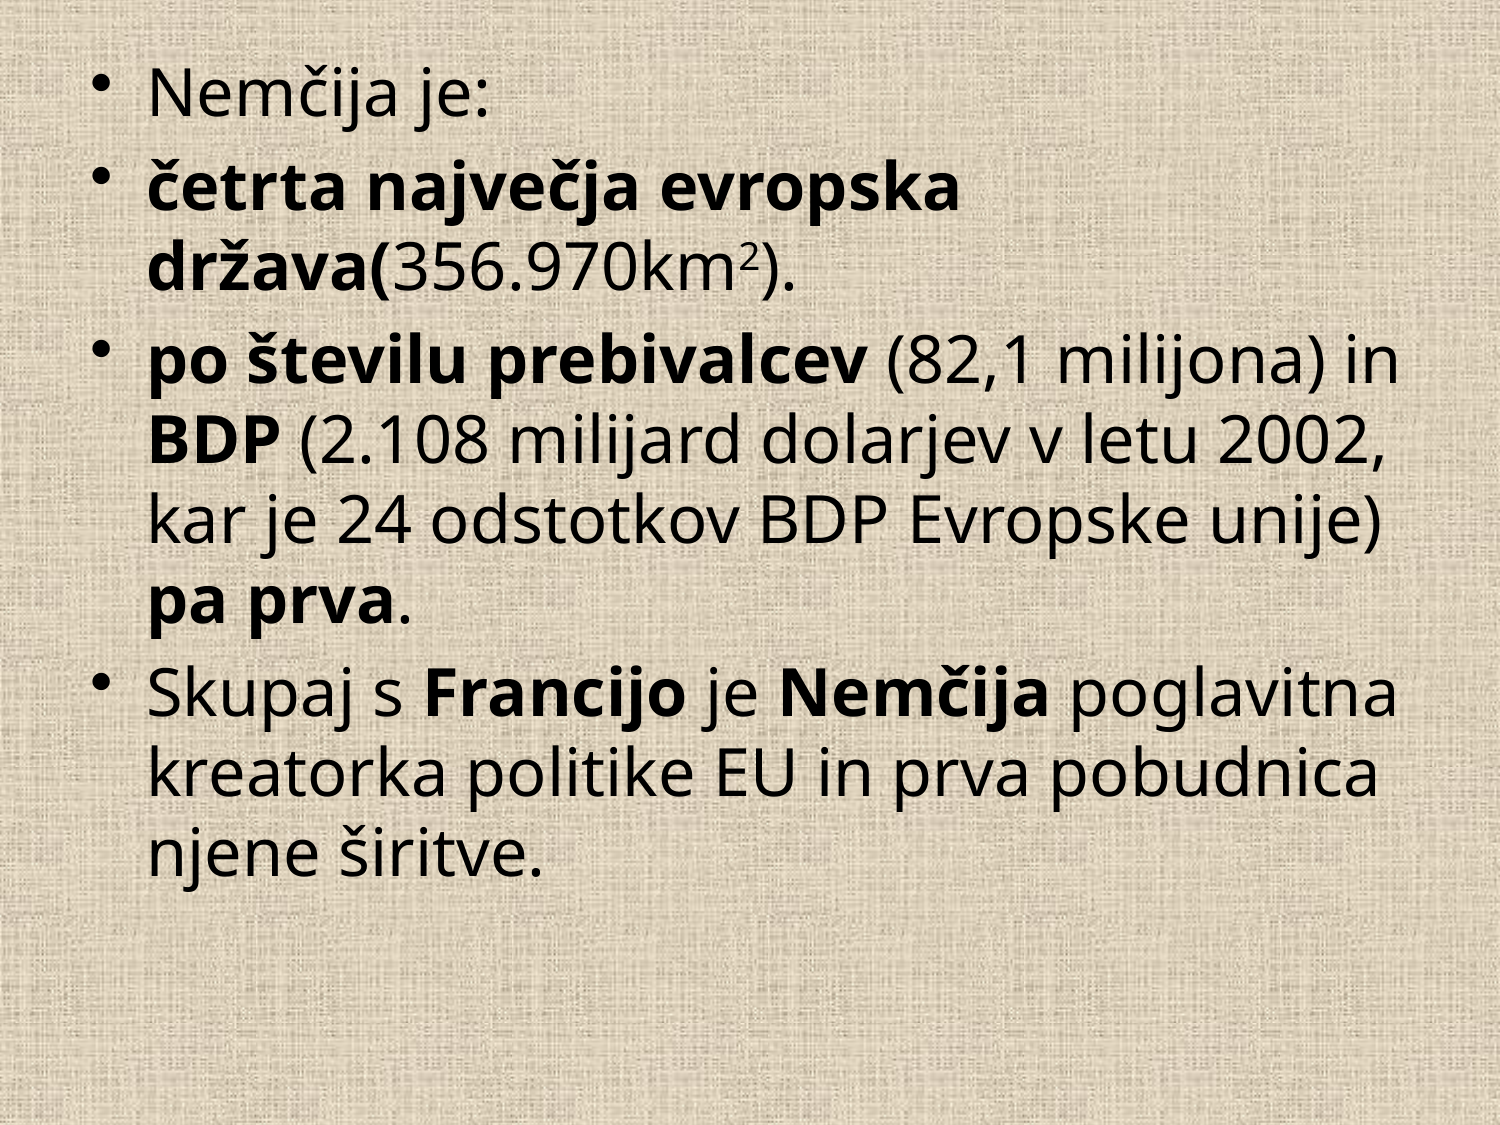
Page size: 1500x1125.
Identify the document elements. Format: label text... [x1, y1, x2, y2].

list Nemčija je: četrta največja evropska država(356.970km2). po številu prebivalcev (82,1 milijona) in BDP (2.108 milijard dolarjev v letu 2002, kar je 24 odstotkov BDP Evropske unije) pa prva. Skupaj s Francijo je Nemčija poglavitna kreatorka politike EU in prva pobudnica njene širitve. [75, 42, 1459, 1083]
picture [0, 0, 1500, 1125]
